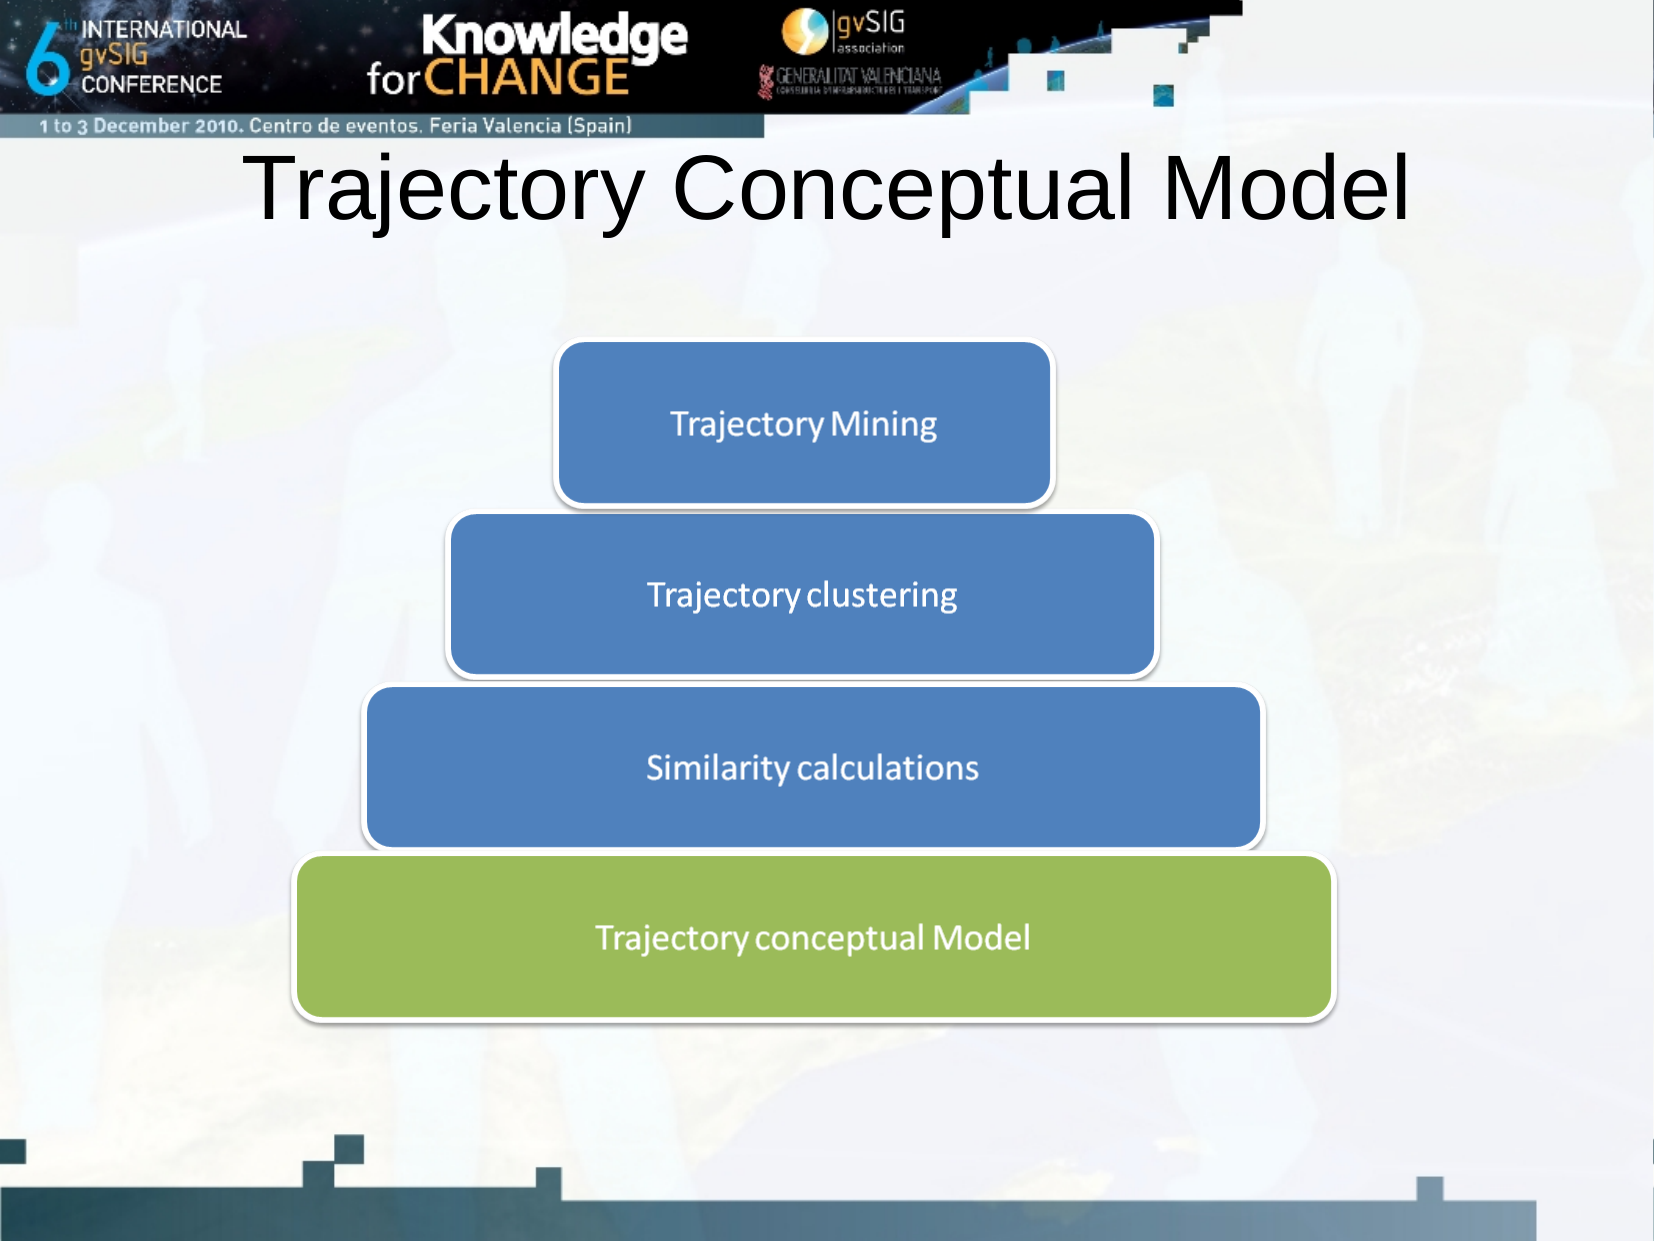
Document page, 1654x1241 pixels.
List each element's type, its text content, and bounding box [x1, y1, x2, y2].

title Trajectory Conceptual Model [82, 92, 1571, 285]
picture [0, 0, 1654, 1241]
